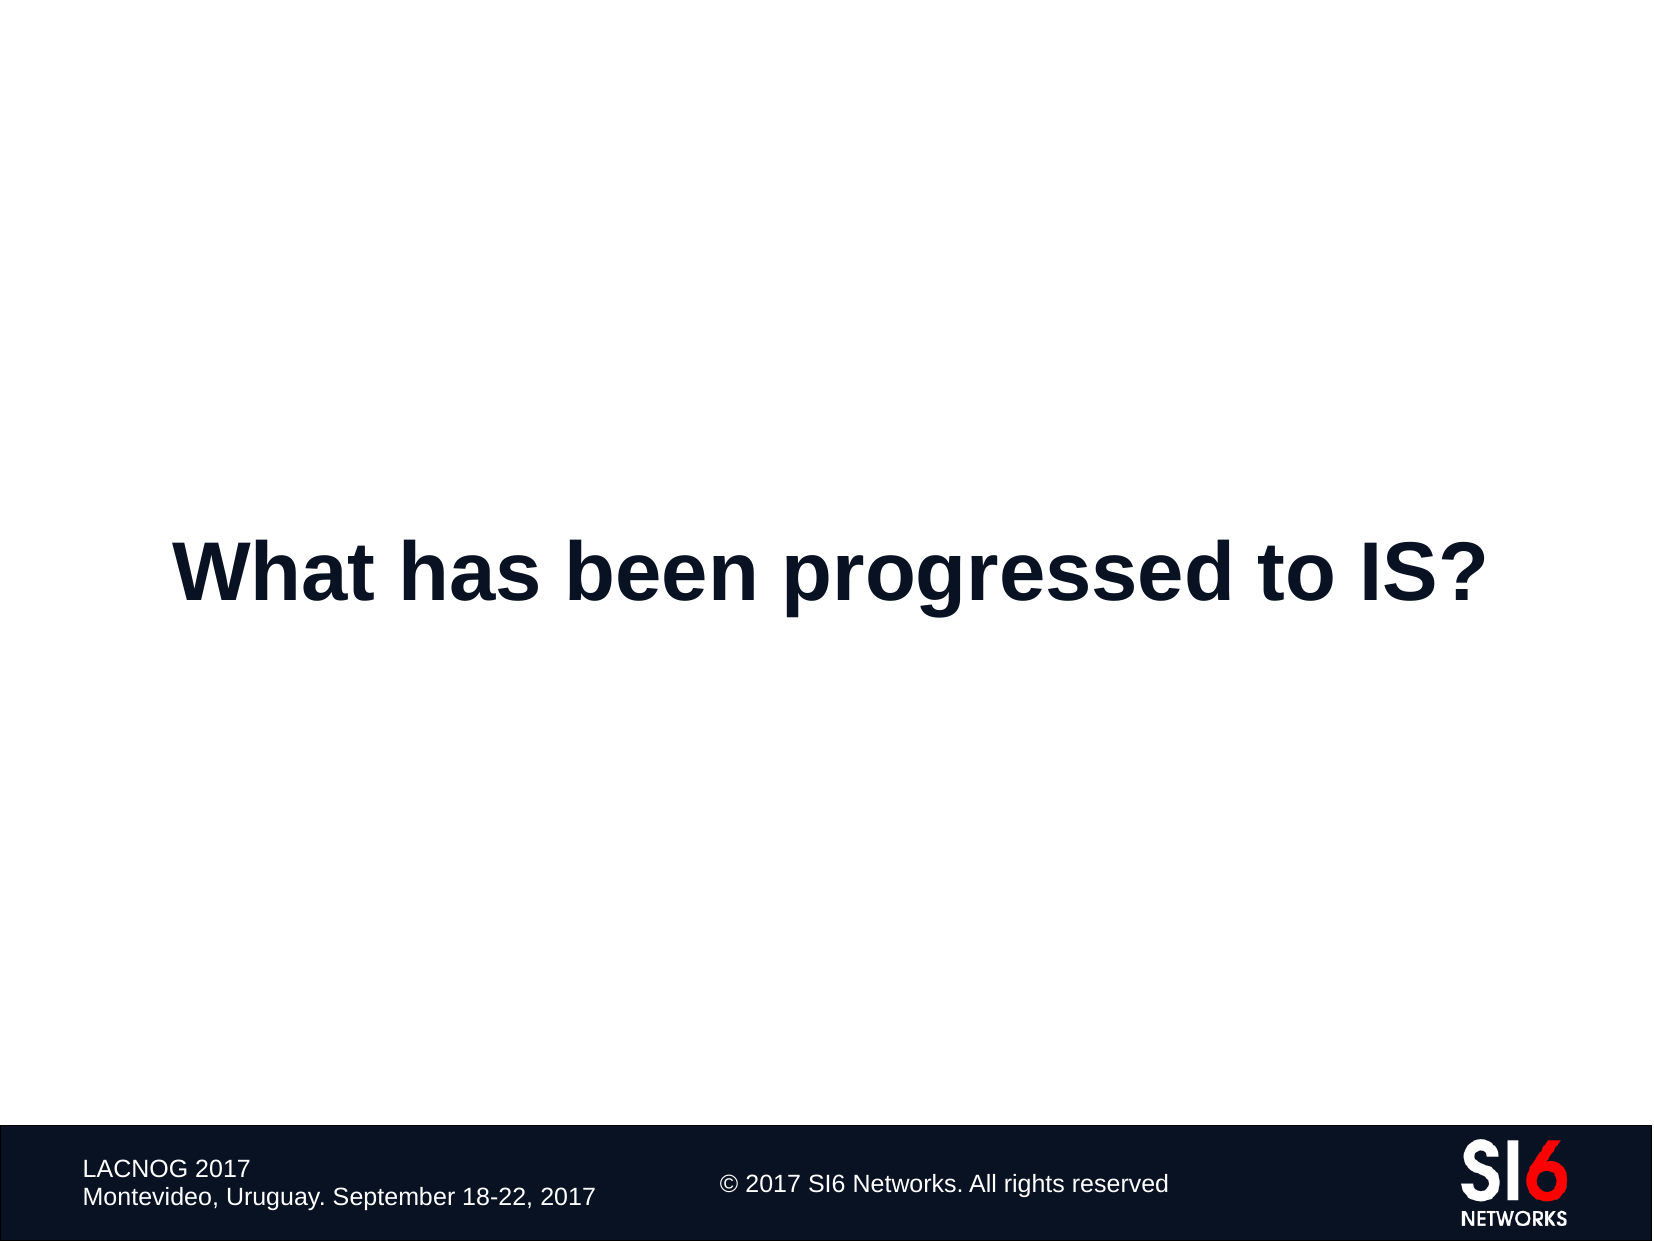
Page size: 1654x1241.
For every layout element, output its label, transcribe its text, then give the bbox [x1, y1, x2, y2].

title What has been progressed to IS? [86, 467, 1576, 676]
picture [1461, 1139, 1567, 1226]
